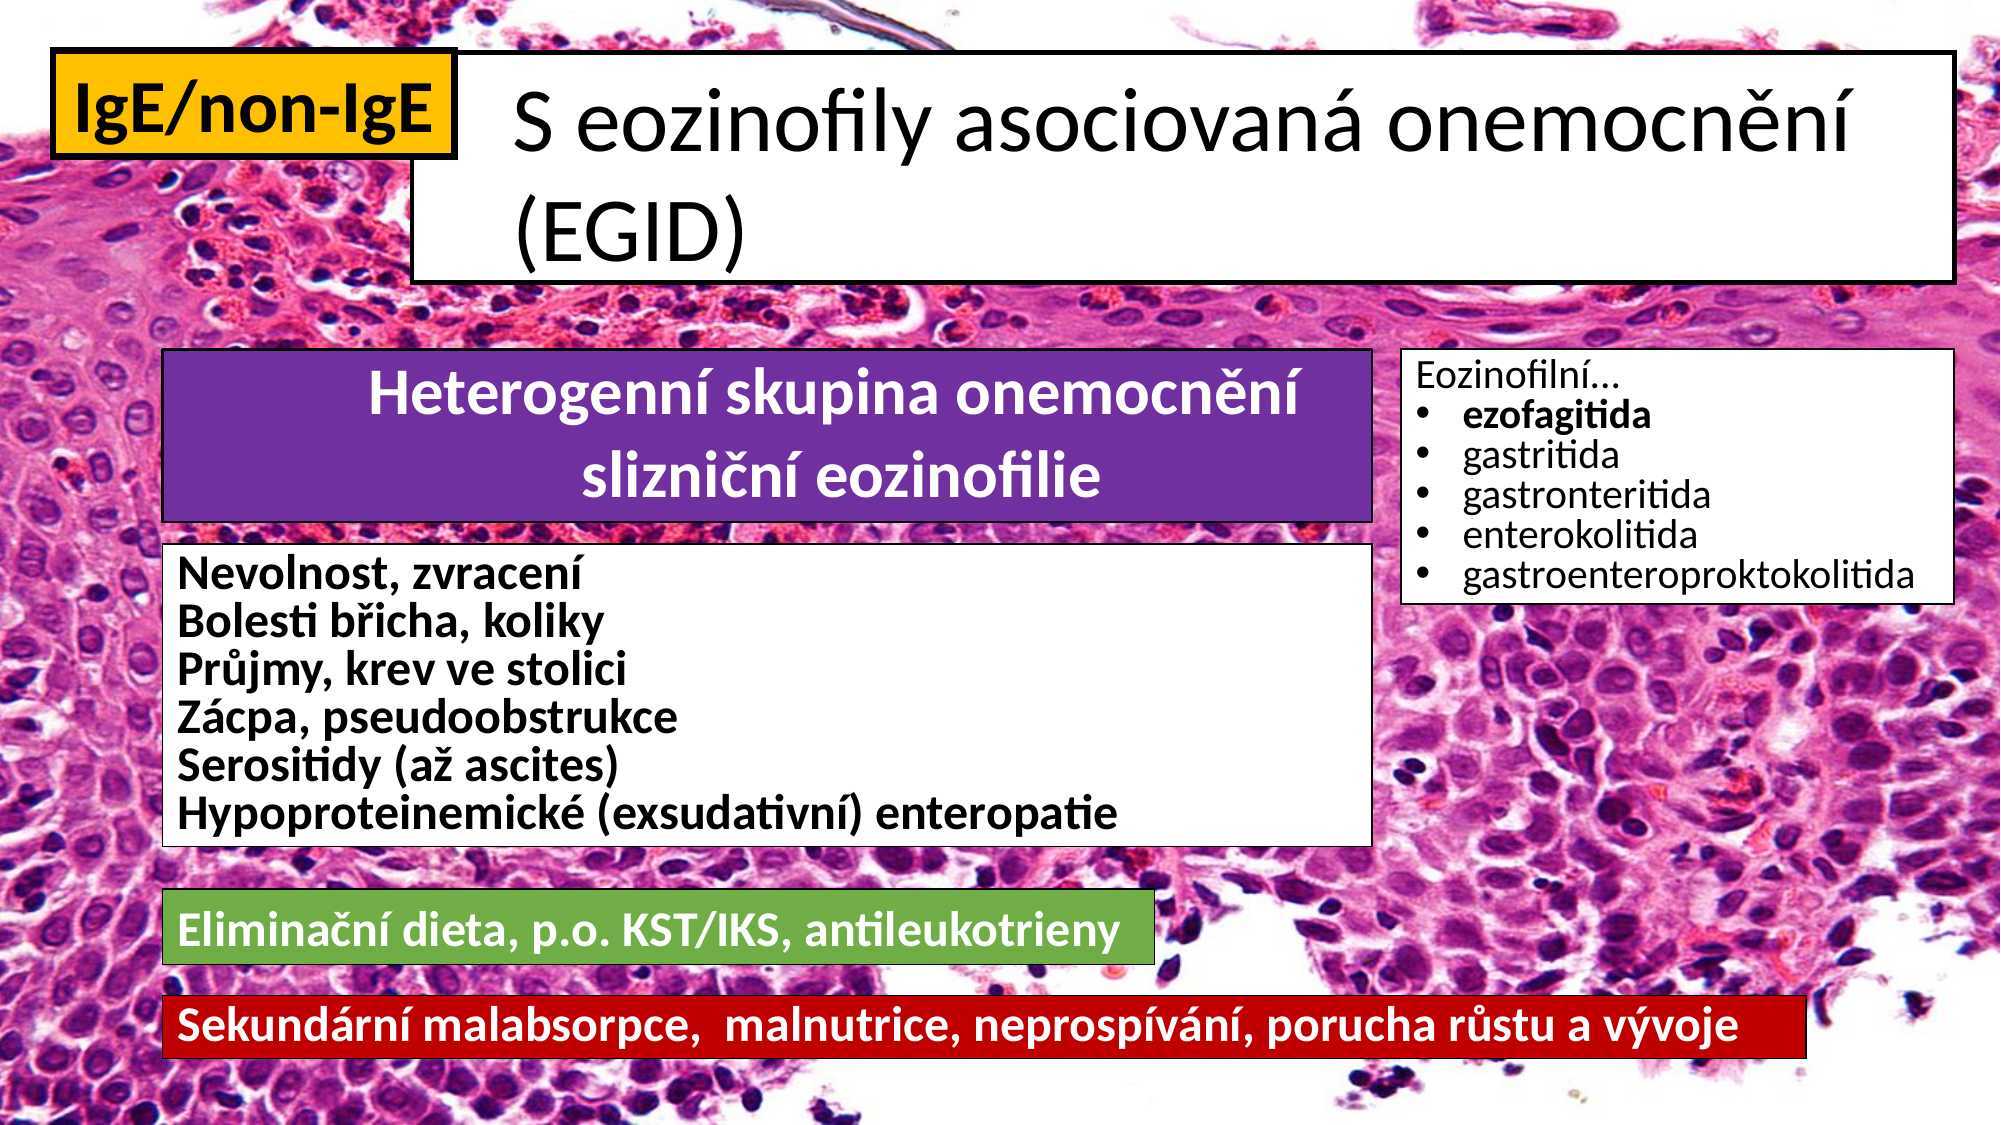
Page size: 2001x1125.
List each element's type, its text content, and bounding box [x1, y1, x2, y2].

text_box IgE/non-IgE [52, 50, 455, 157]
text_box Eliminační dieta, p.o. KST/IKS, antileukotrieny [162, 889, 1154, 964]
text_box Eozinofilní... ezofagitida gastritida gastronteritida enterokolitida gastroenteroproktokolitida [1401, 349, 1954, 604]
text_box Sekundární malabsorpce, malnutrice, neprospívání, porucha růstu a vývoje [163, 995, 1806, 1058]
picture [0, 0, 2000, 1125]
text_box Nevolnost, zvracení Bolesti břicha, koliky Průjmy, krev ve stolici Zácpa, pseudoobstrukce Serositidy (až ascites) Hypoproteinemické (exsudativní) enteropatie [162, 544, 1372, 847]
text_box S eozinofily asociovaná onemocnění (EGID) [412, 52, 1955, 283]
list Heterogenní skupina onemocnění slizniční eozinofilie [162, 349, 1372, 522]
